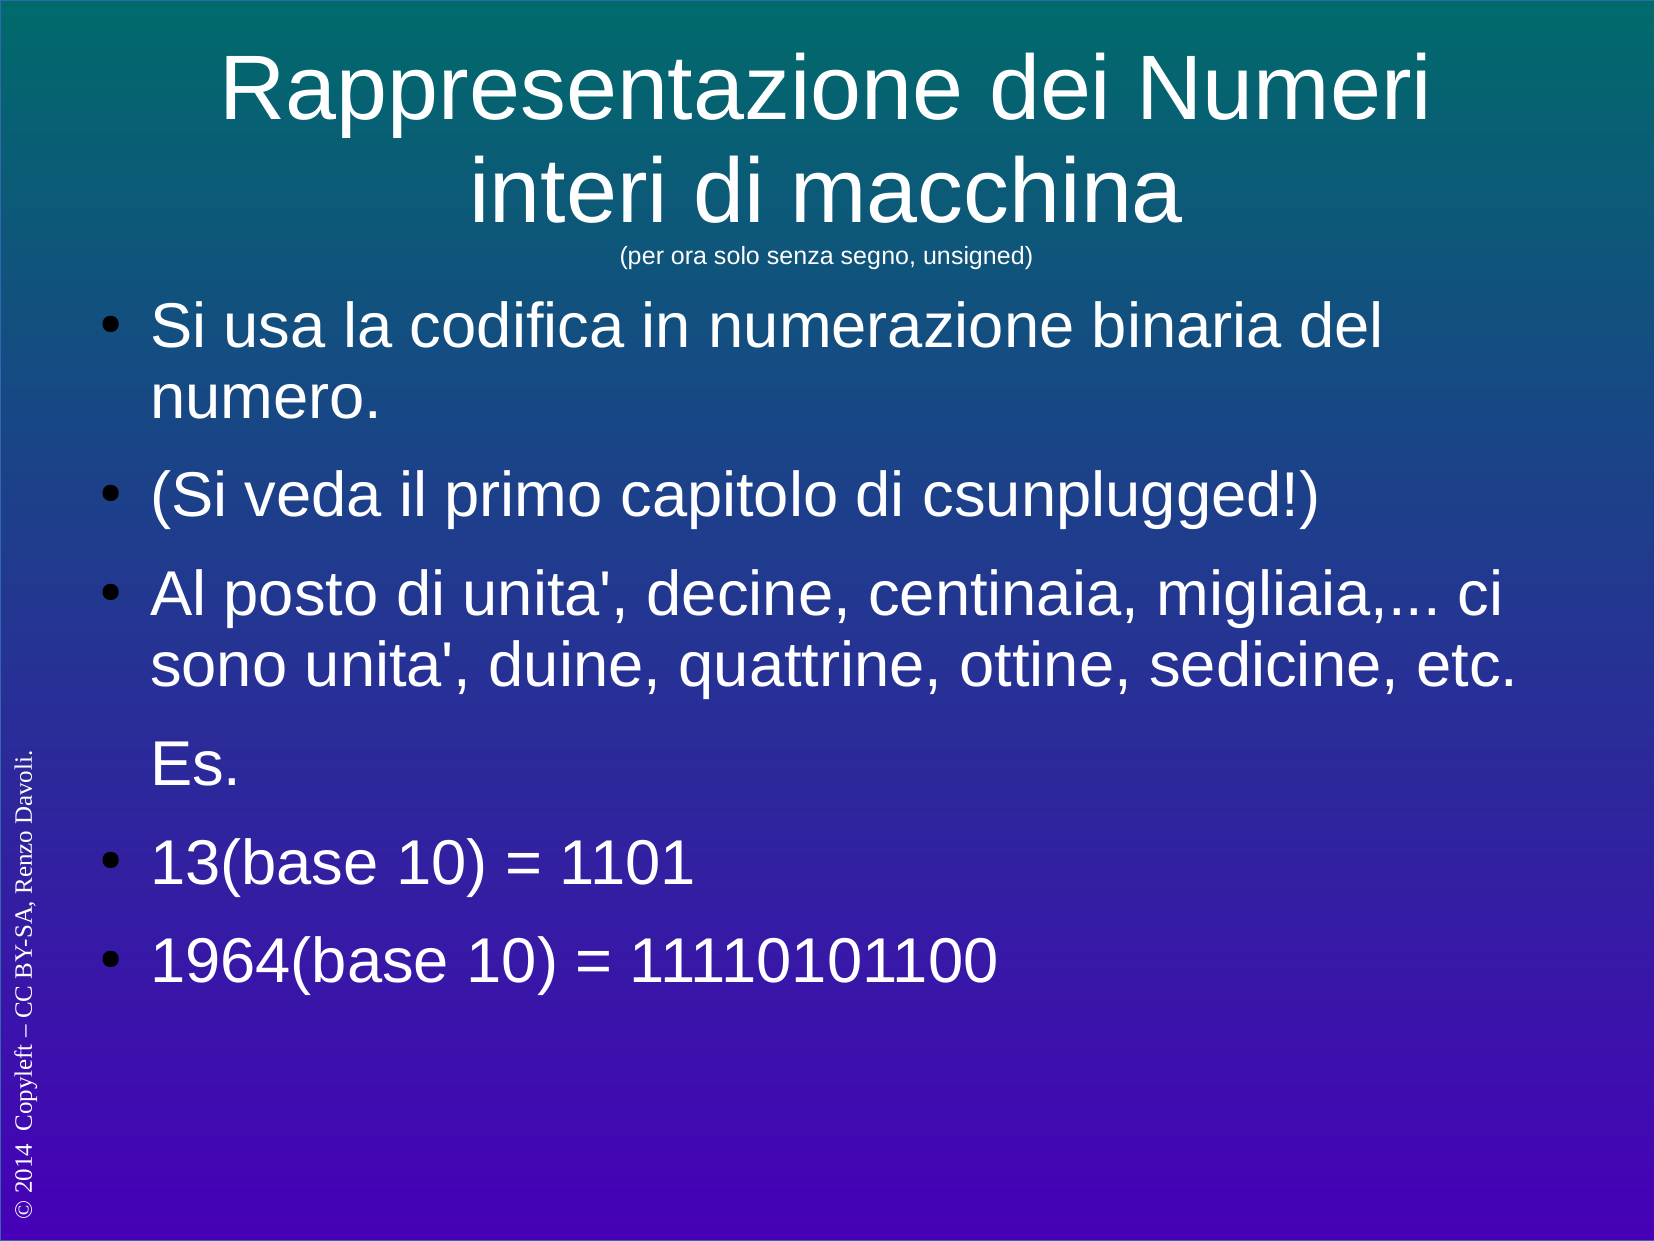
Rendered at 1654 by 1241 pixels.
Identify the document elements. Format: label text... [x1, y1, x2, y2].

list Si usa la codifica in numerazione binaria del numero. (Si veda il primo capitolo di csunplugged!) Al posto di unita', decine, centinaia, migliaia,... ci sono unita', duine, quattrine, ottine, sedicine, etc. Es. 13(base 10) = 1101 1964(base 10) = 11110101100 [82, 290, 1571, 1010]
title Rappresentazione dei Numeri interi di macchina (per ora solo senza segno, unsigned) [82, 36, 1571, 270]
